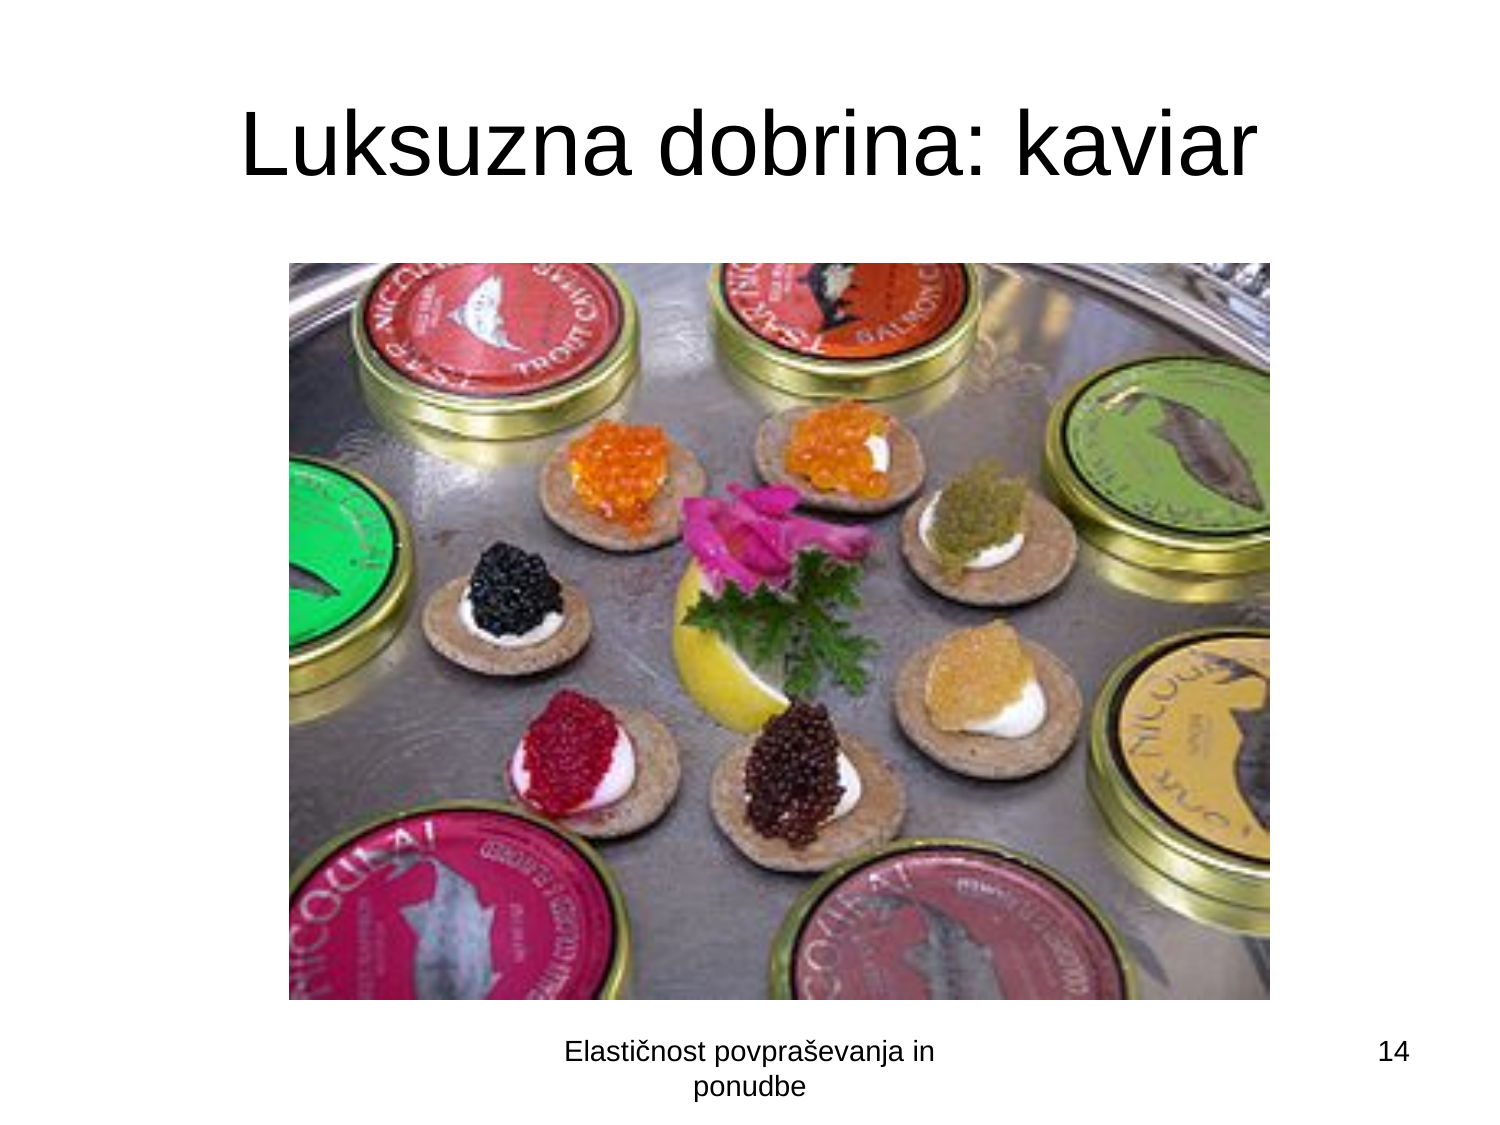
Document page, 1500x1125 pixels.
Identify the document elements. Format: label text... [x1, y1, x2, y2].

text_box Elastičnost povpraševanja in ponudbe [512, 1024, 988, 1103]
title Luksuzna dobrina: kaviar [75, 45, 1426, 233]
picture [289, 263, 1270, 1000]
text_box <number> [1074, 1024, 1426, 1103]
list [75, 262, 1426, 1006]
